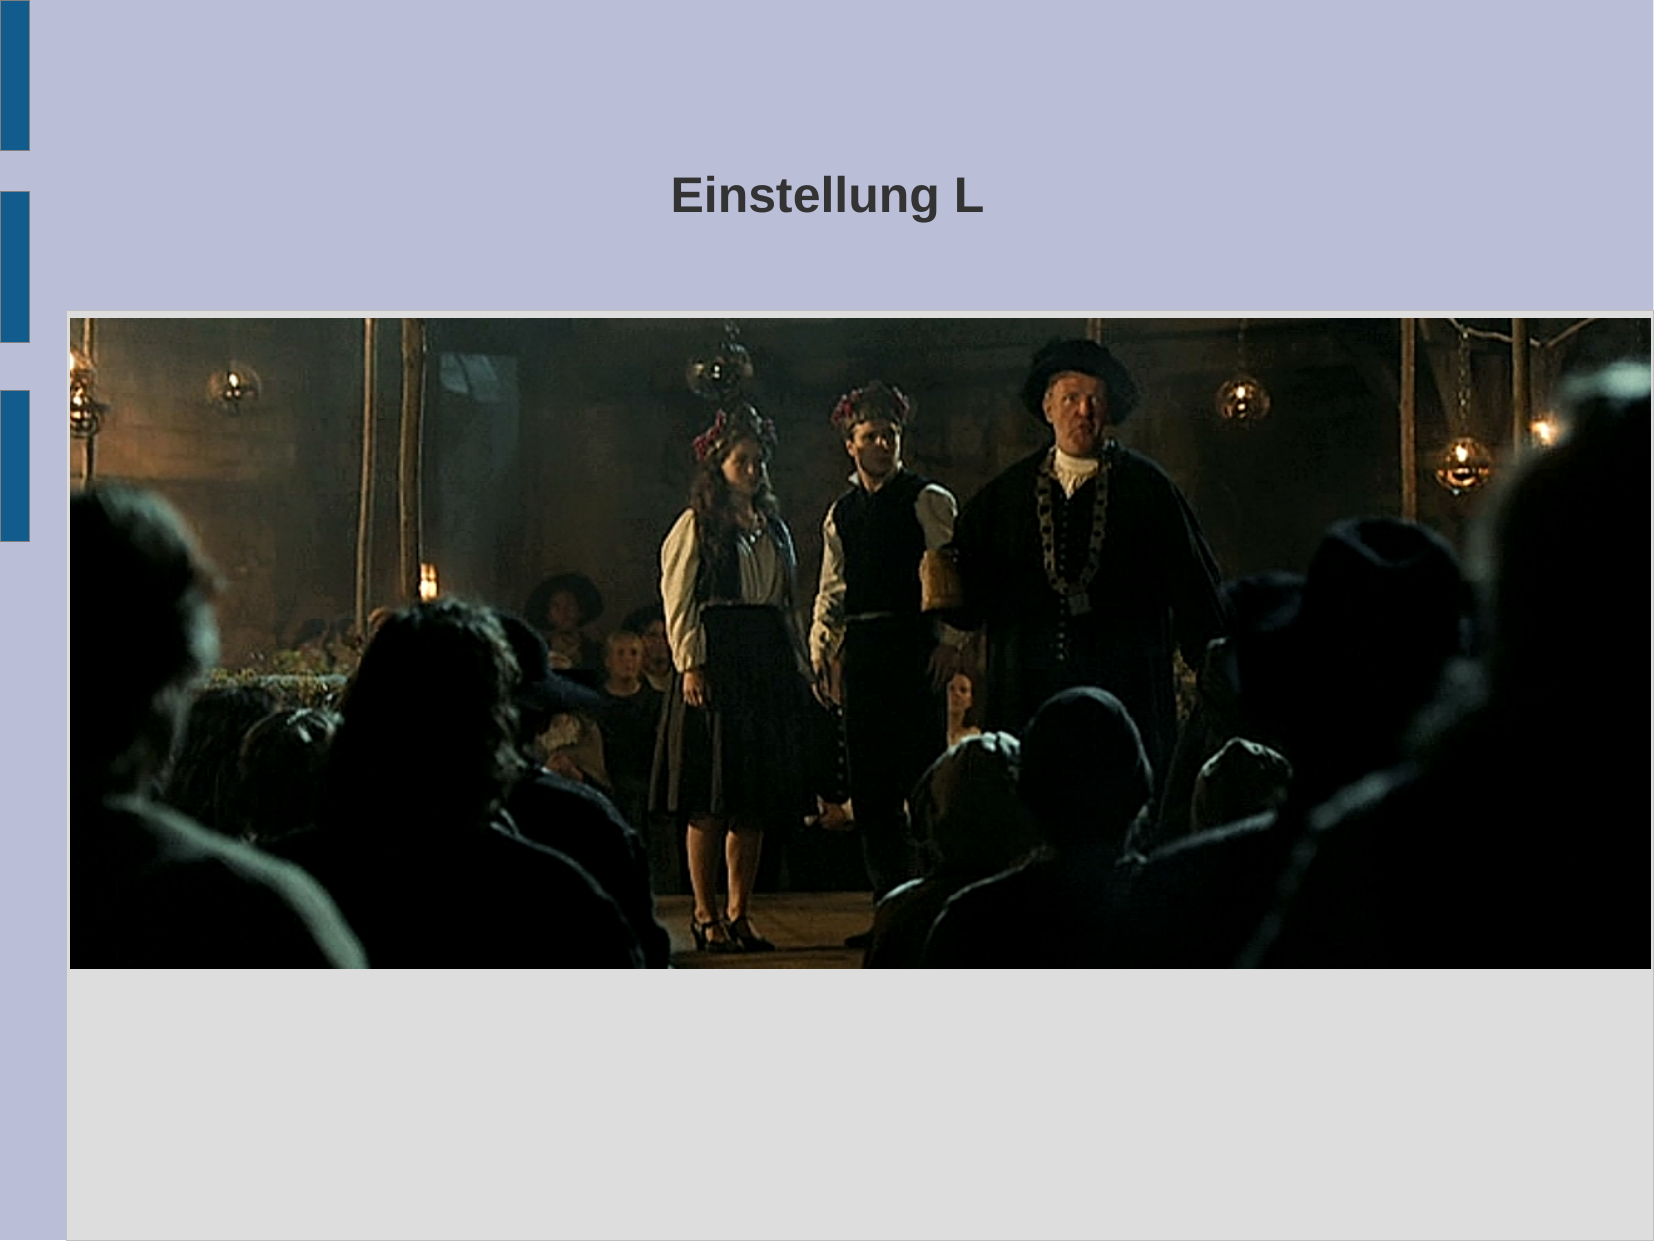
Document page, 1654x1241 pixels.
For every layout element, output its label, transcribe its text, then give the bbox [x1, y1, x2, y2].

picture [70, 318, 1651, 969]
title Einstellung L [121, 91, 1534, 299]
